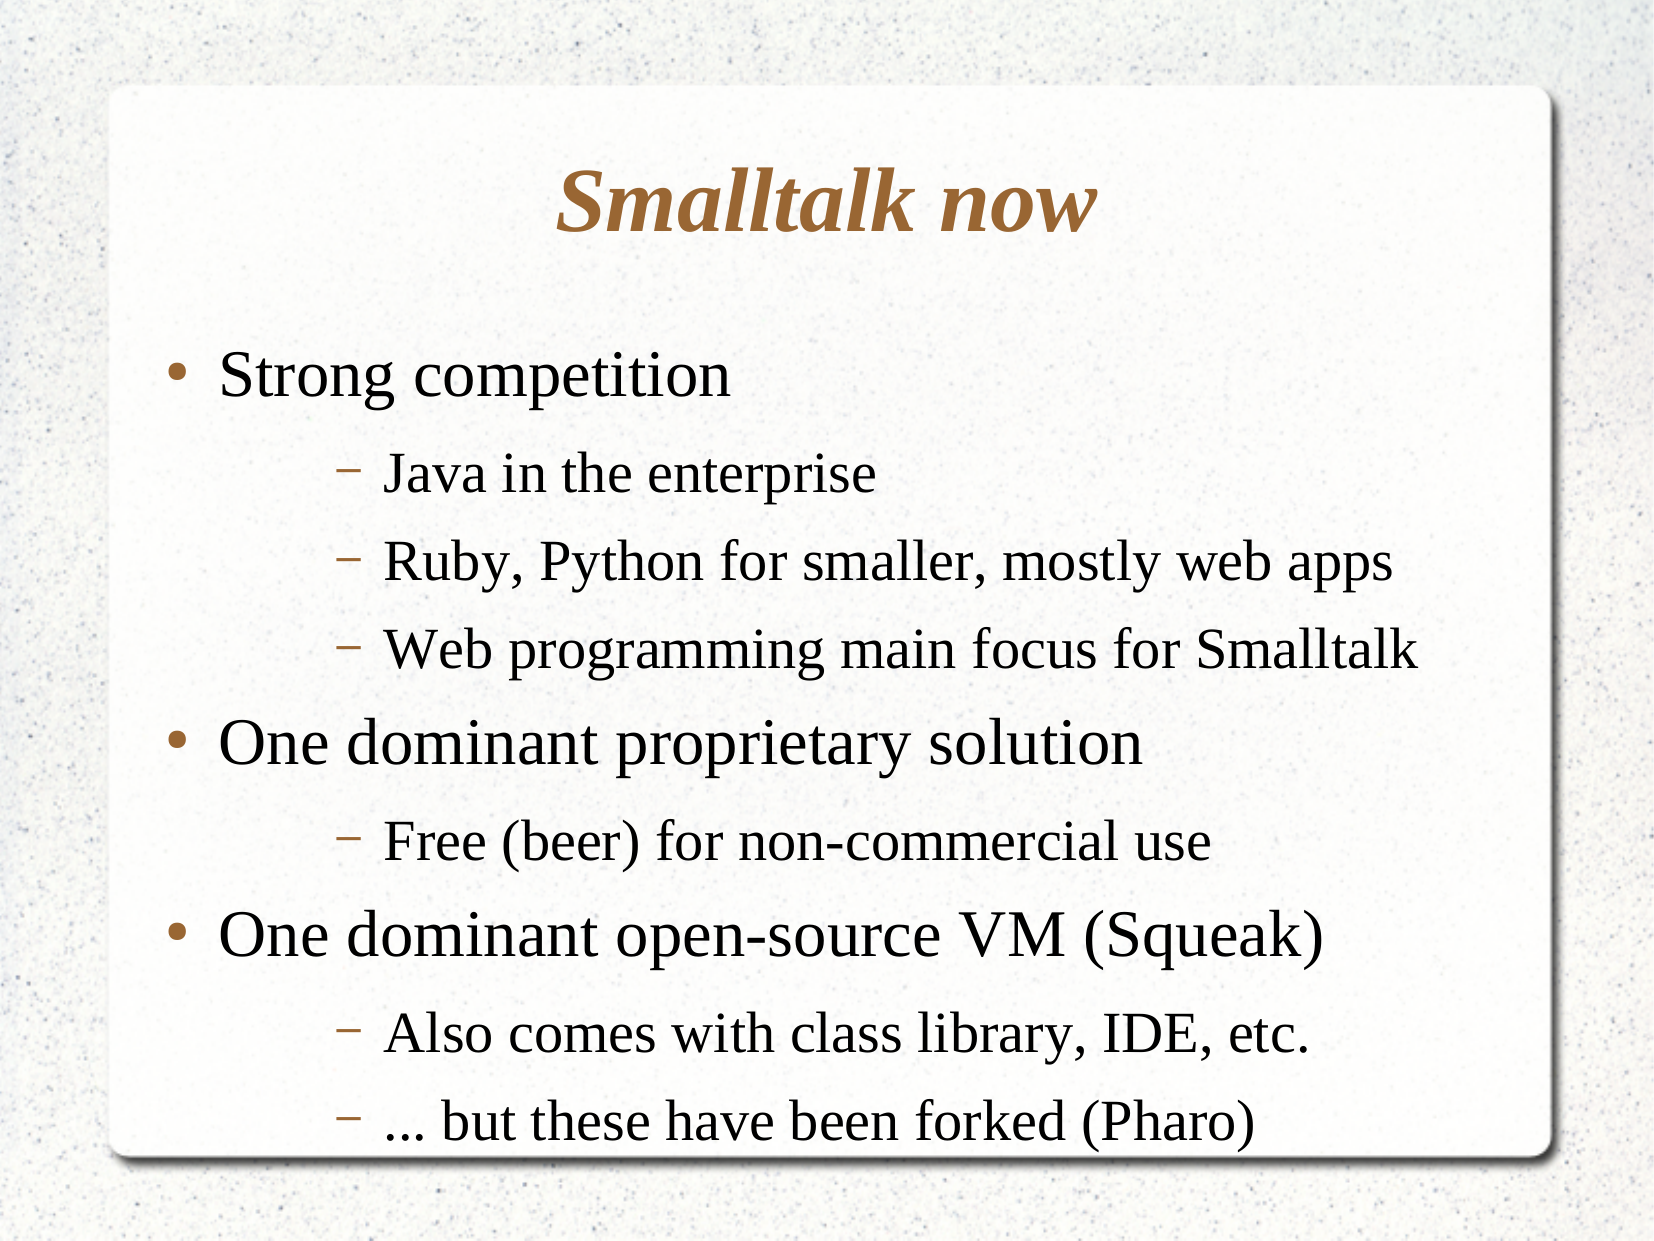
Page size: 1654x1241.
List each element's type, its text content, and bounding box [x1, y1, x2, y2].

title Smalltalk now [118, 104, 1536, 297]
picture [0, 0, 1654, 1241]
list Strong competition Java in the enterprise Ruby, Python for smaller, mostly web apps Web programming main focus for Smalltalk One dominant proprietary solution Free (beer) for non-commercial use One dominant open-source VM (Squeak) Also comes with class library, IDE, etc. ... but these have been forked (Pharo) [147, 336, 1506, 1153]
